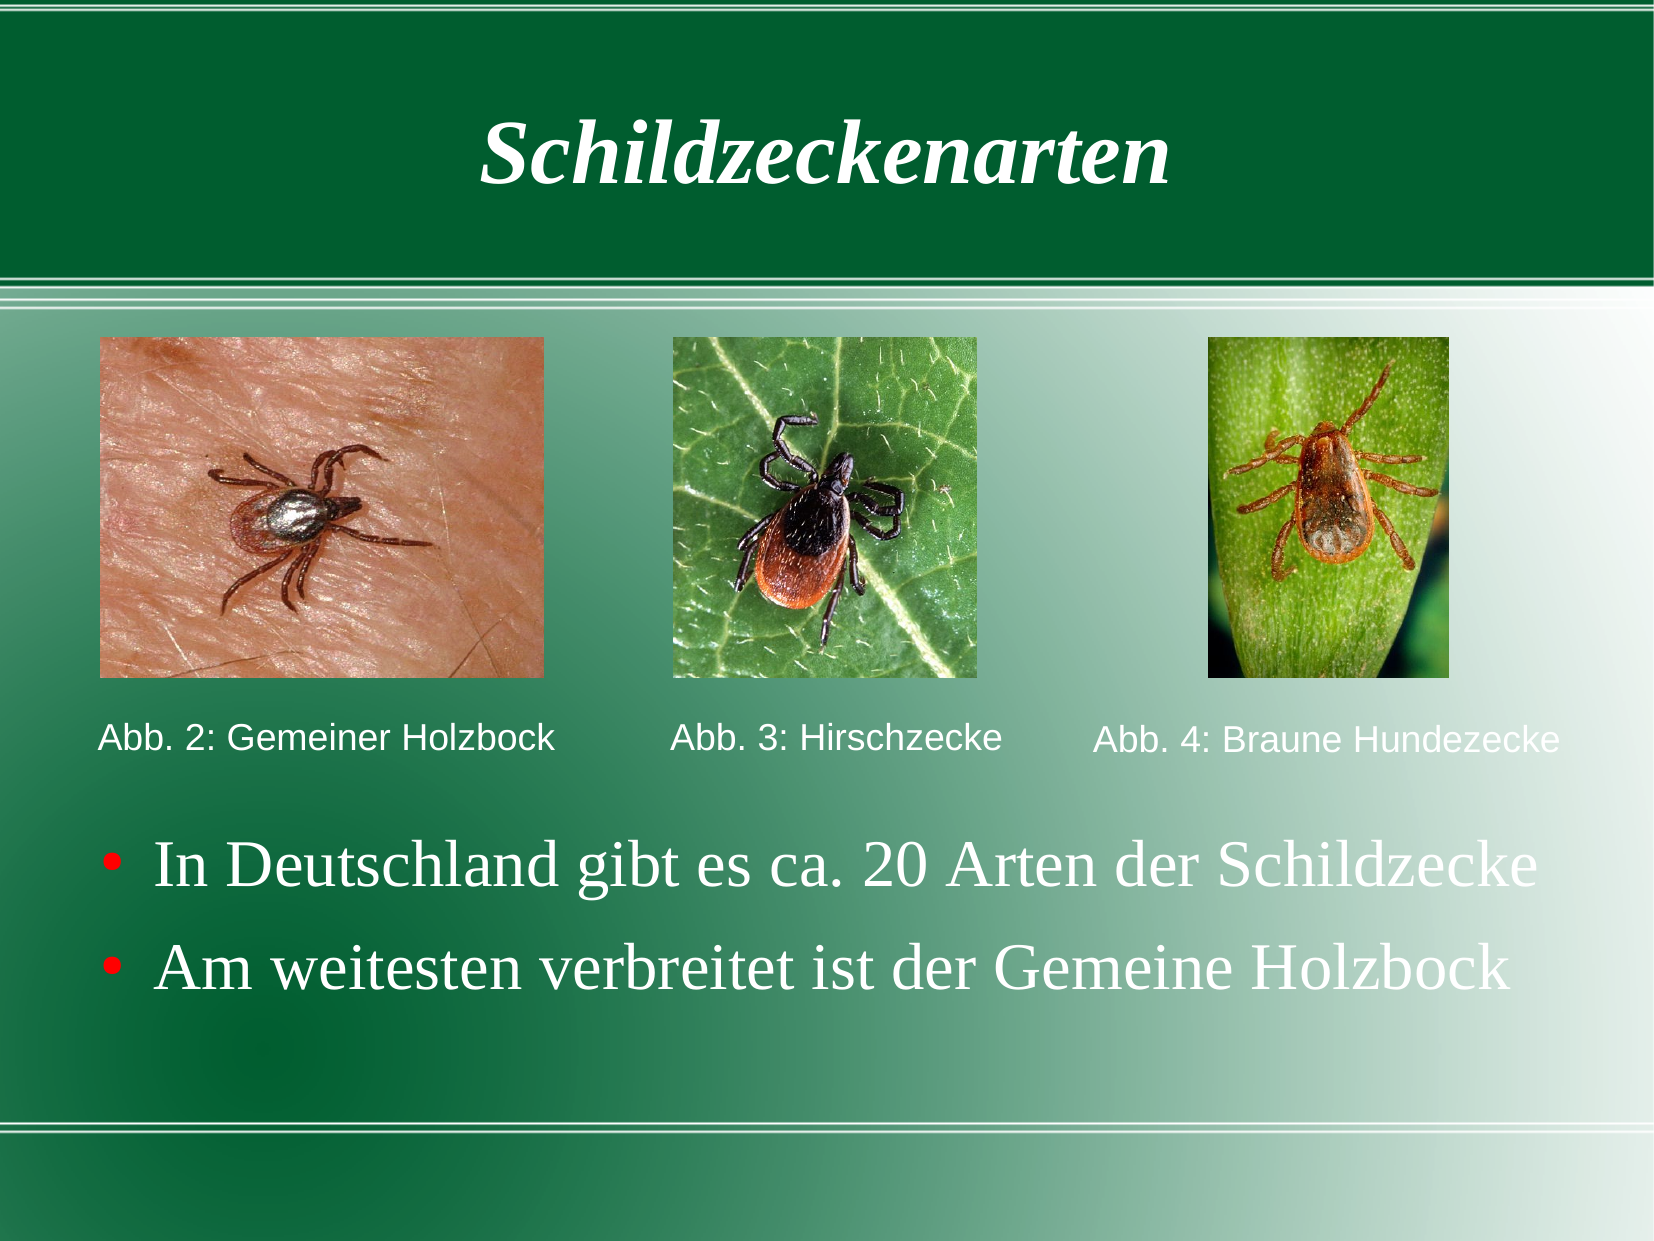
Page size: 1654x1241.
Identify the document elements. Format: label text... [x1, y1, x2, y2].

title Schildzeckenarten [82, 49, 1571, 257]
text_box Abb. 4: Braune Hundezecke [1078, 710, 1577, 768]
text_box Abb. 3: Hirschzecke [655, 708, 1019, 766]
text_box Abb. 2: Gemeiner Holzbock [82, 708, 571, 766]
picture [0, 0, 1654, 1241]
list In Deutschland gibt es ca. 20 Arten der Schildzecke Am weitesten verbreitet ist der Gemeine Holzbock [82, 826, 1571, 1051]
